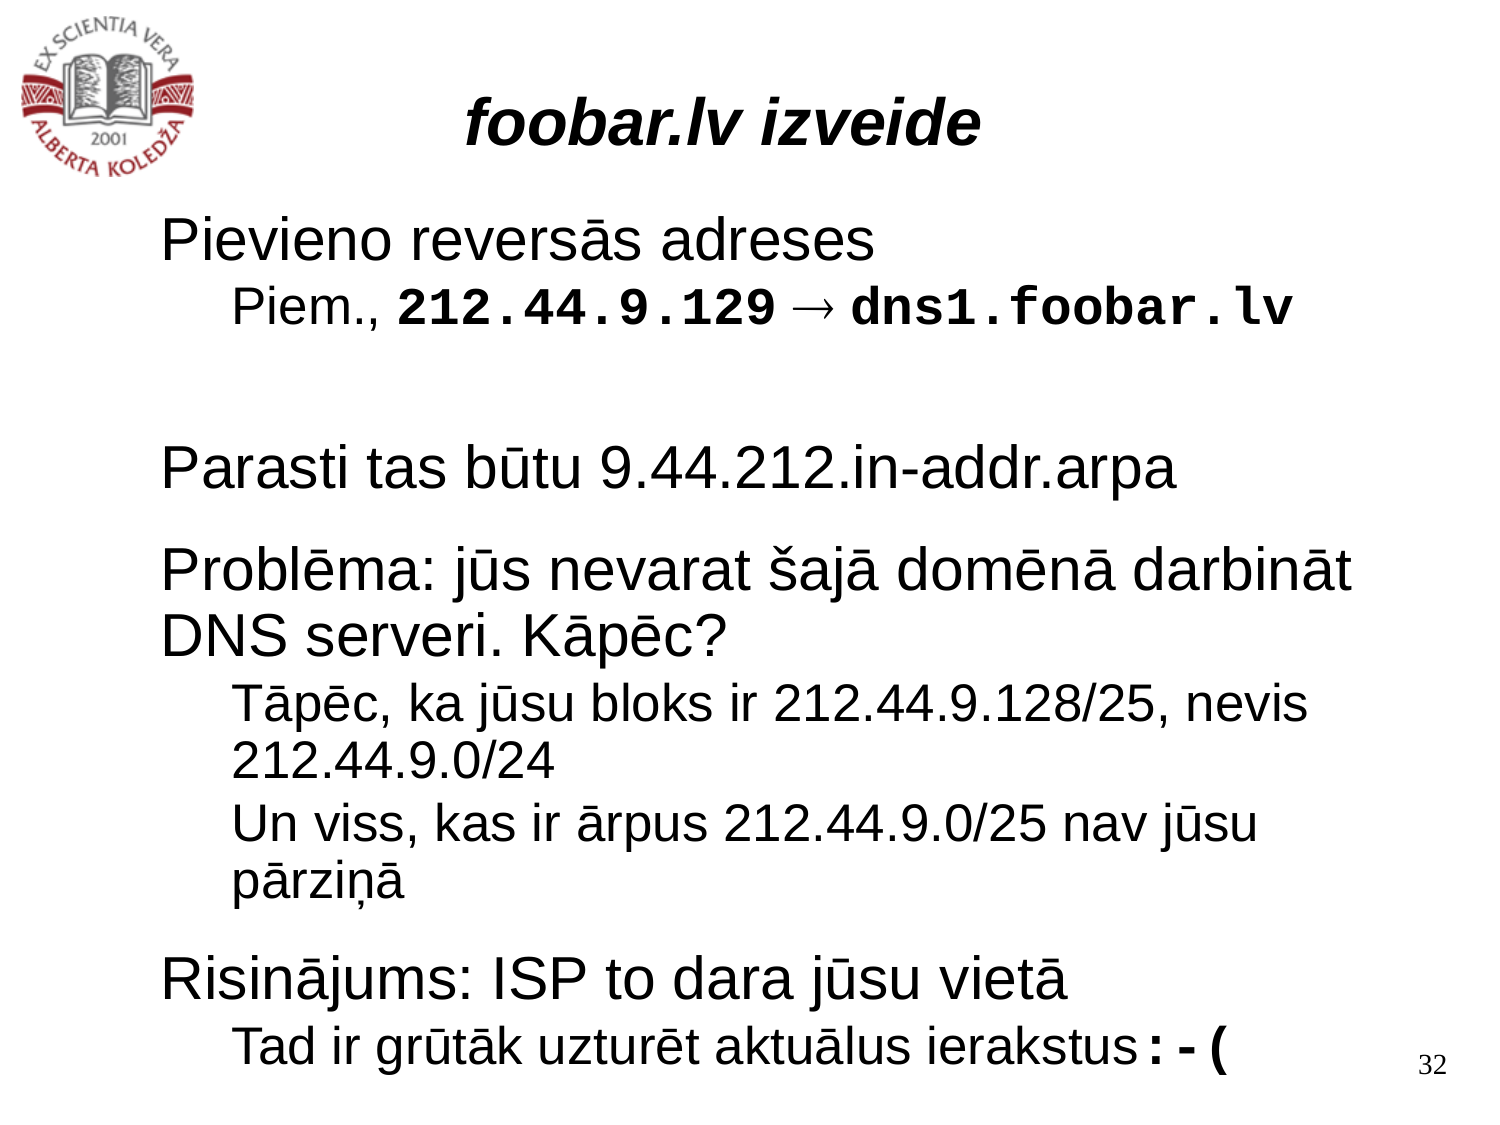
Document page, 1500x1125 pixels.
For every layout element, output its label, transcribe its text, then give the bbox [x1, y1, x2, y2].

title foobar.lv izveide [50, 62, 1374, 175]
picture [21, 16, 194, 177]
list Pievieno reversās adreses Piem., 212.44.9.129  dns1.foobar.lv Parasti tas būtu 9.44.212.in-addr.arpa Problēma: jūs nevarat šajā domēnā darbināt DNS serveri. Kāpēc? Tāpēc, ka jūsu bloks ir 212.44.9.128/25, nevis 212.44.9.0/24 Un viss, kas ir ārpus 212.44.9.0/25 nav jūsu pārziņā Risinājums: ISP to dara jūsu vietā Tad ir grūtāk uzturēt aktuālus ierakstus:-( [74, 200, 1463, 1101]
